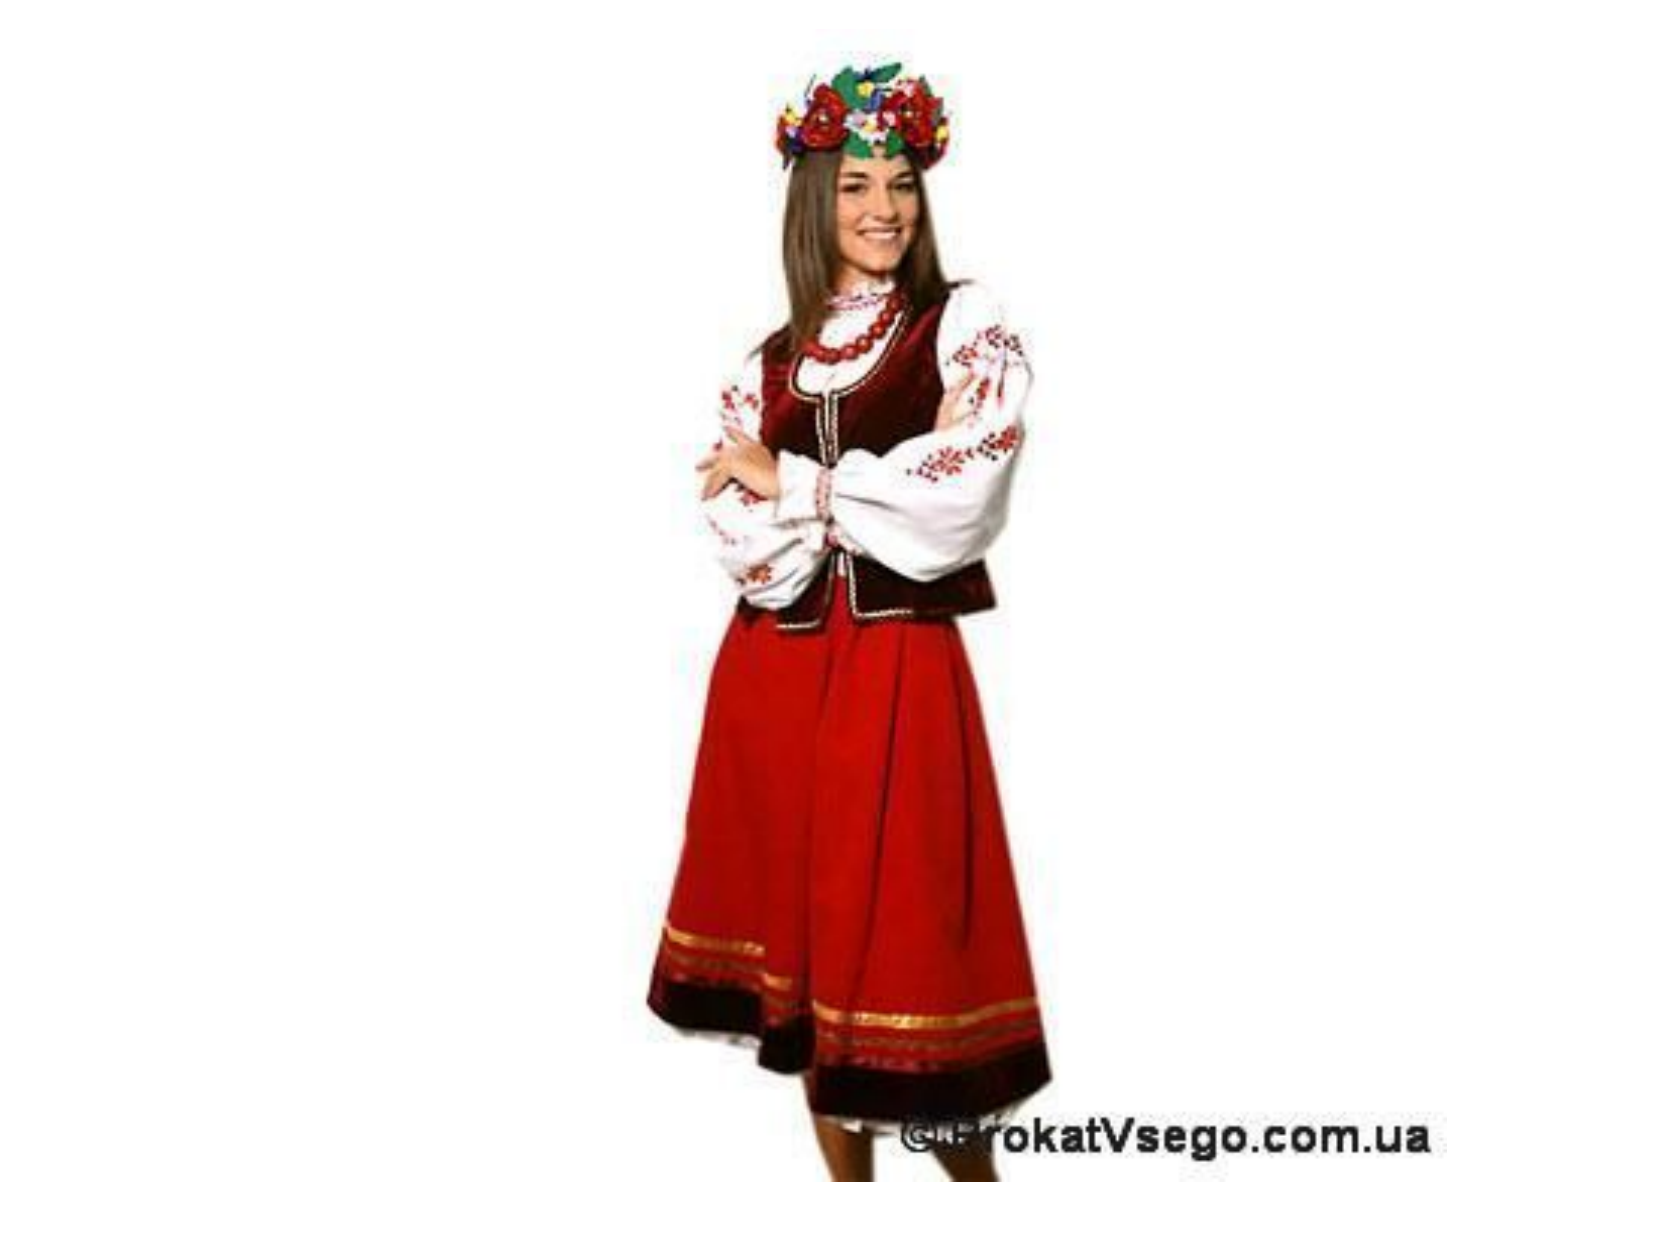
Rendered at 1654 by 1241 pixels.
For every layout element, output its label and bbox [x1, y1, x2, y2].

picture [236, 29, 1447, 1182]
